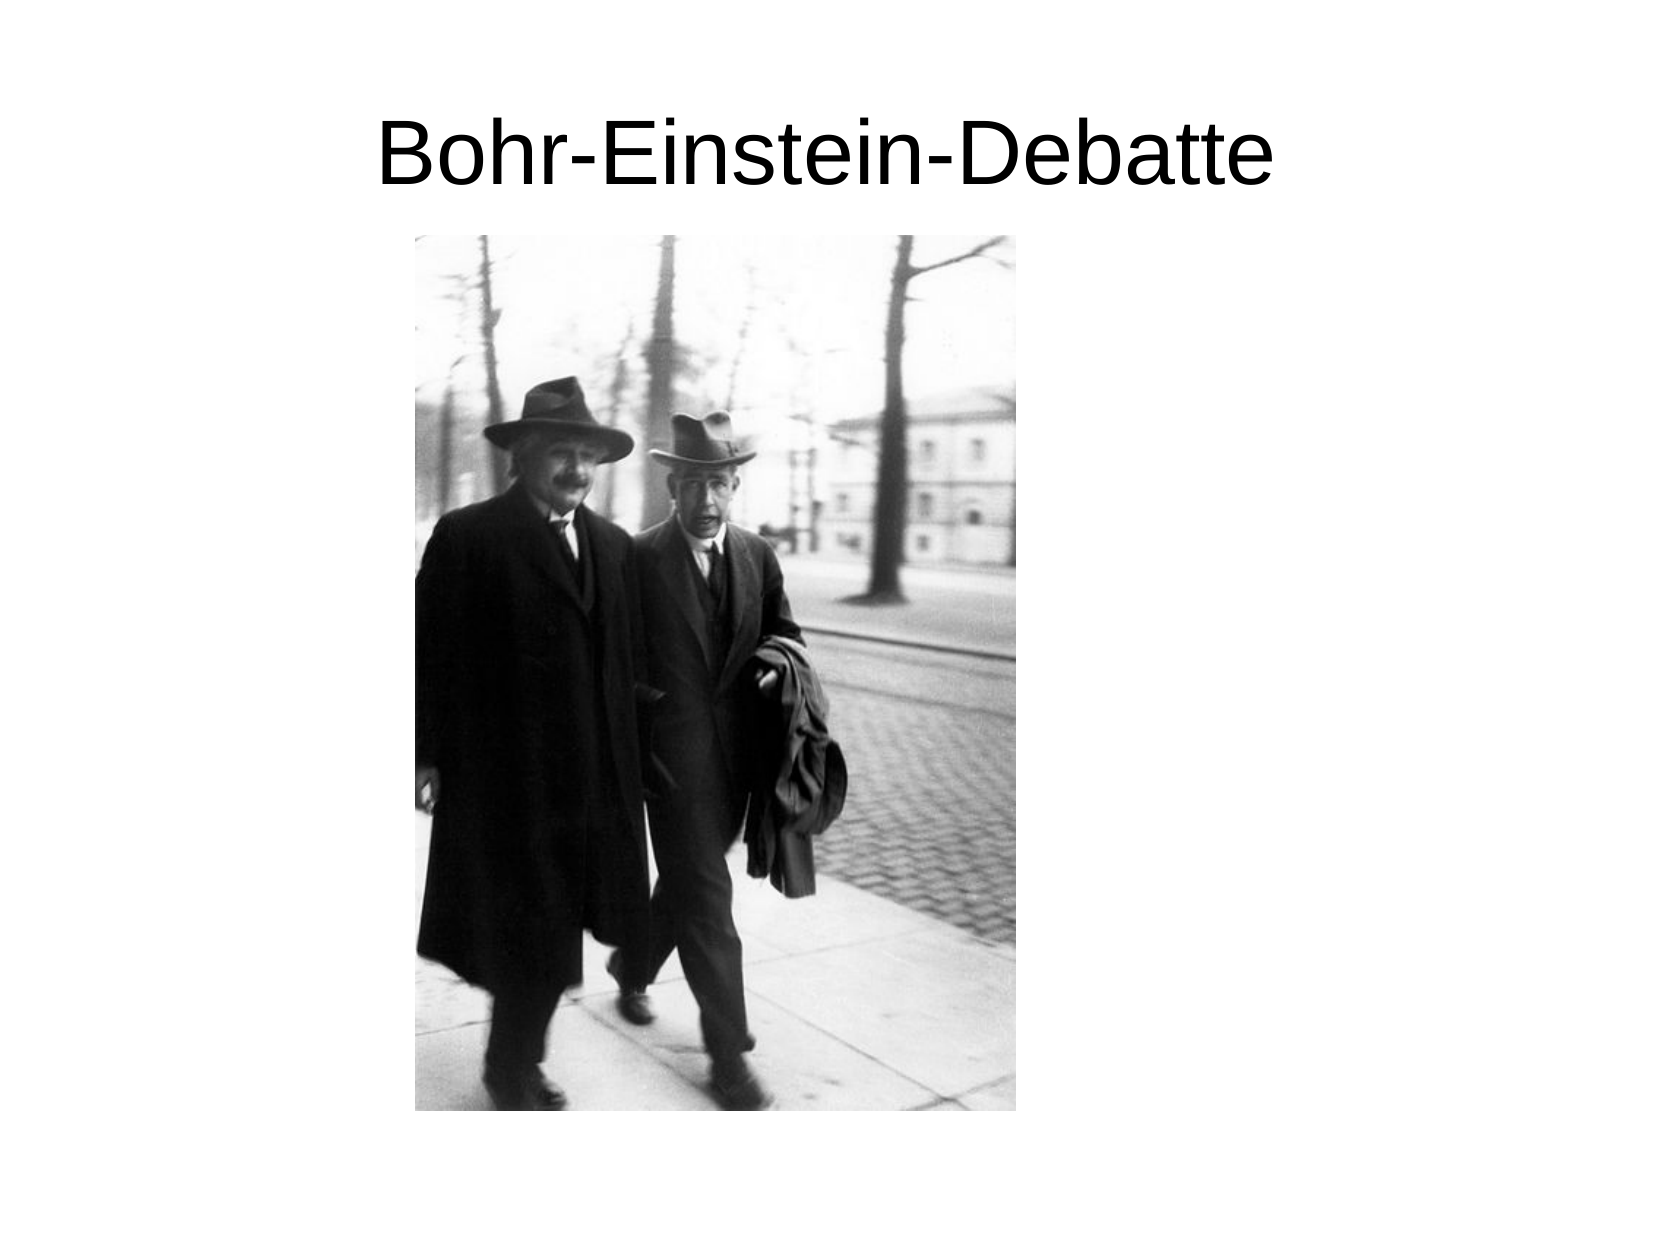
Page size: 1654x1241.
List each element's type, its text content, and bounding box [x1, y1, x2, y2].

title Bohr-Einstein-Debatte [82, 49, 1571, 257]
picture [415, 235, 1016, 1111]
